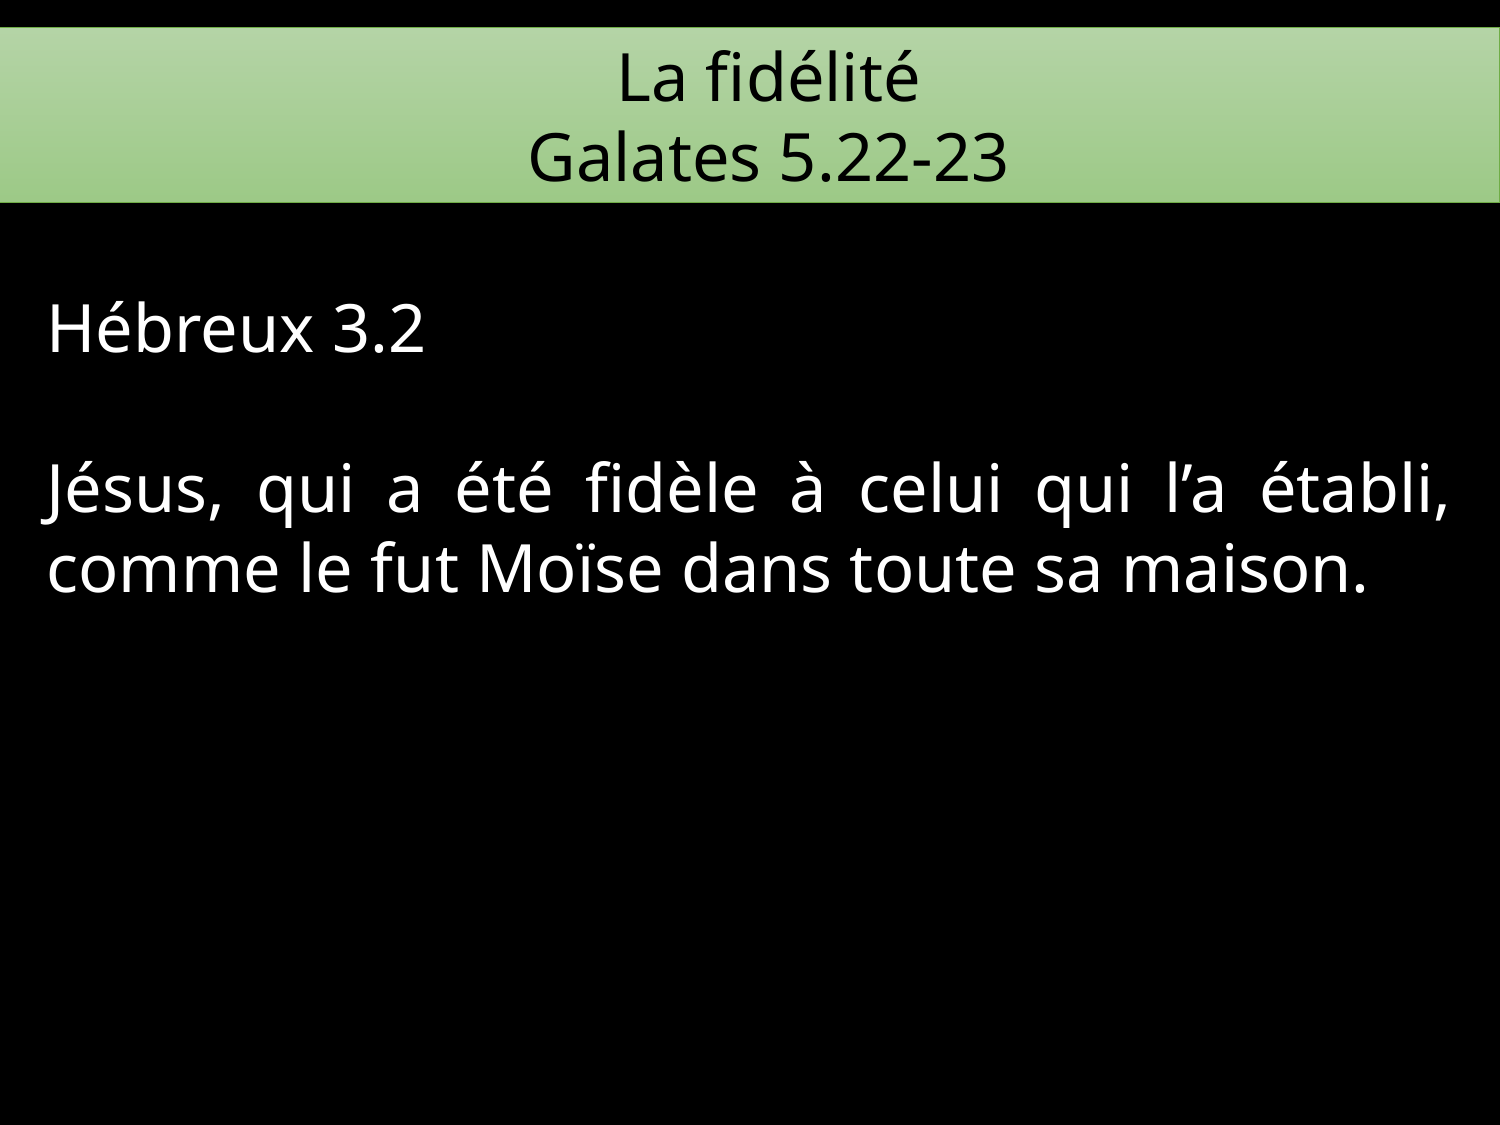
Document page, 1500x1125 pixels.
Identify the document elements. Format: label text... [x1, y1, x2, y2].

text_box La fidélité Galates 5.22-23 [0, 27, 1500, 203]
text_box Hébreux 3.2 Jésus, qui a été fidèle à celui qui l’a établi, comme le fut Moïse dans toute sa maison. [31, 278, 1469, 613]
